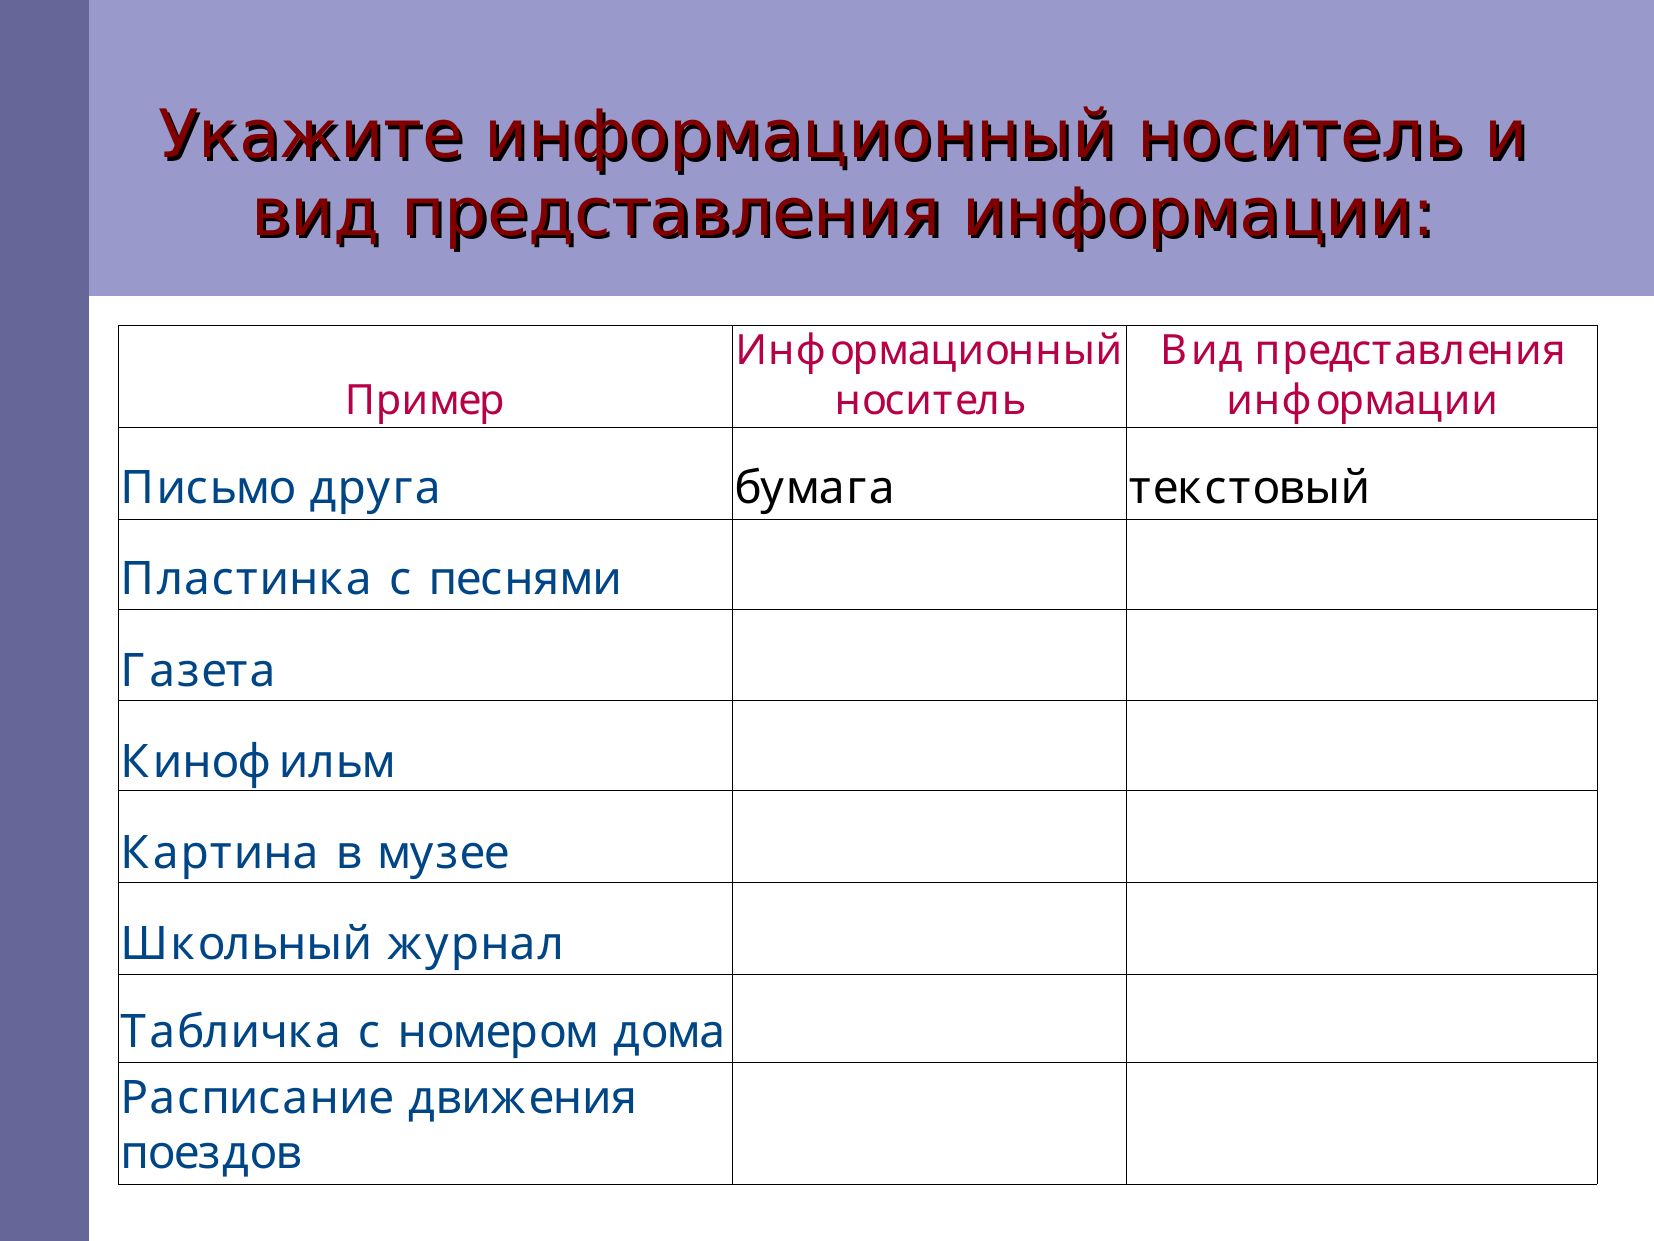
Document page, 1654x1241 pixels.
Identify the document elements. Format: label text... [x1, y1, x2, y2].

chart [118, 324, 1600, 1186]
text_box Укажите информационный носитель и вид представления информации: [88, 88, 1600, 259]
